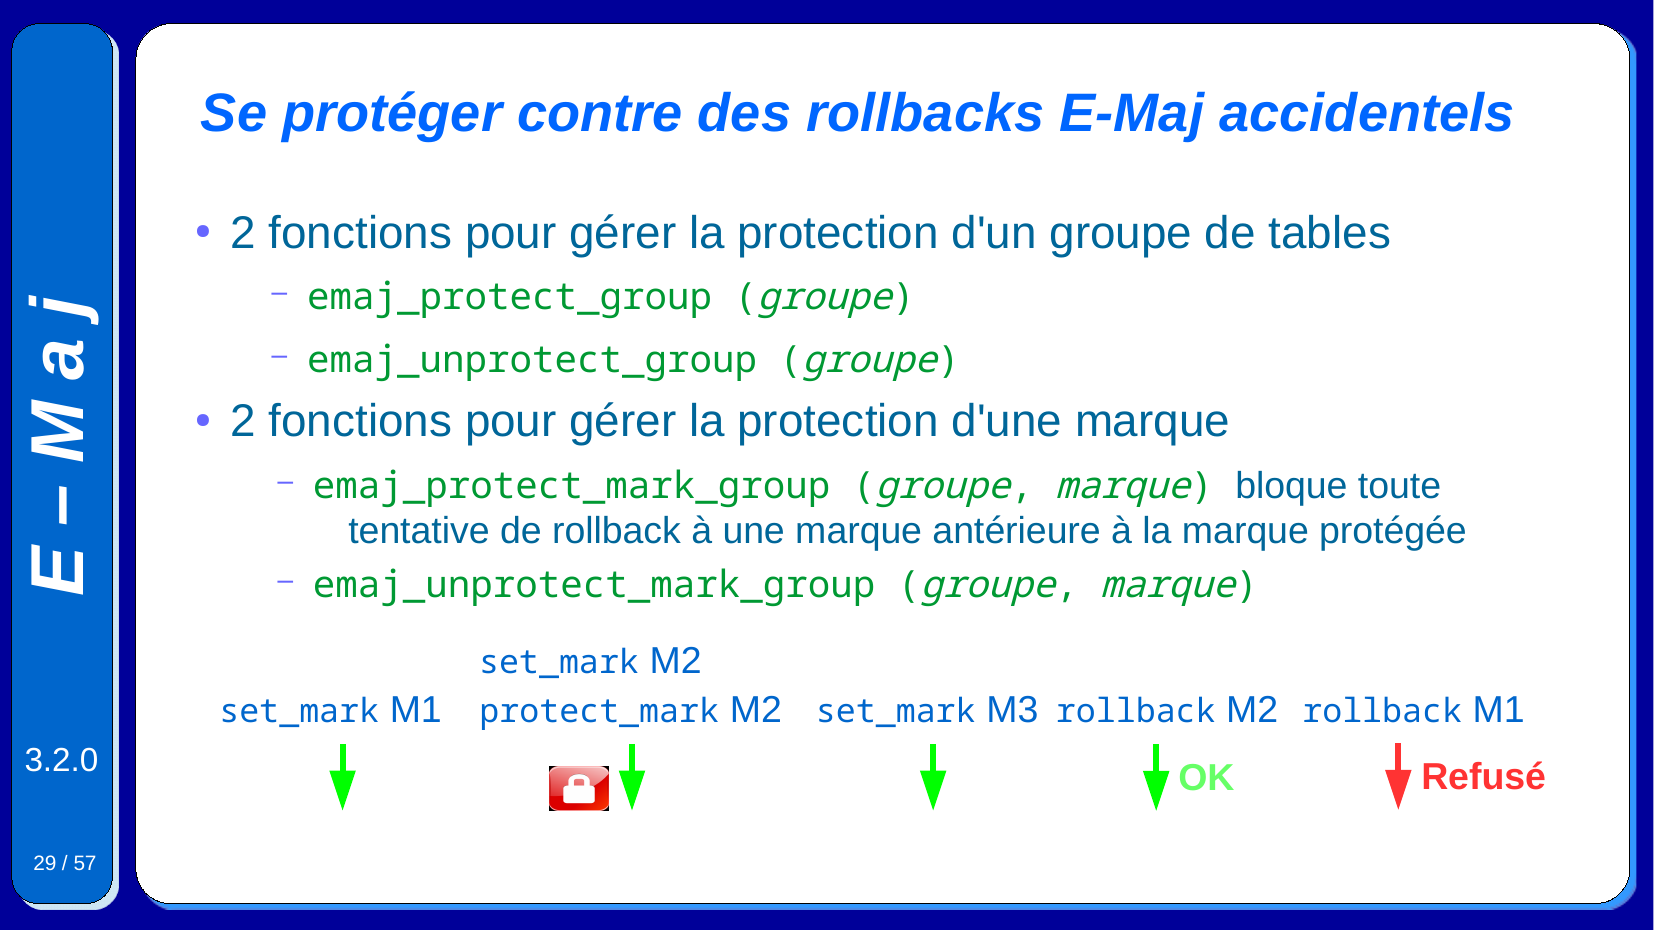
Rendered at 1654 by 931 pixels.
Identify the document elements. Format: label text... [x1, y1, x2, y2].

text_box OK [1163, 749, 1250, 806]
text_box rollback M2 [1058, 680, 1287, 739]
text_box Refusé [1396, 748, 1571, 806]
text_box protect_mark M2 [464, 680, 797, 739]
list 2 fonctions pour gérer la protection d'un groupe de tables emaj_protect_group (groupe) emaj_unprotect_group (groupe) 2 fonctions pour gérer la protection d'une marque emaj_protect_mark_group (groupe, marque) bloque toute tentative de rollback à une marque antérieure à la marque protégée emaj_unprotect_mark_group (groupe, marque) [177, 206, 1587, 591]
text_box rollback M1 [1287, 680, 1540, 739]
picture [549, 766, 609, 811]
title Se protéger contre des rollbacks E-Maj accidentels [200, 34, 1575, 191]
text_box set_mark M3 [801, 680, 1058, 739]
text_box set_mark M1 [204, 680, 461, 739]
text_box set_mark M2 [464, 630, 721, 680]
